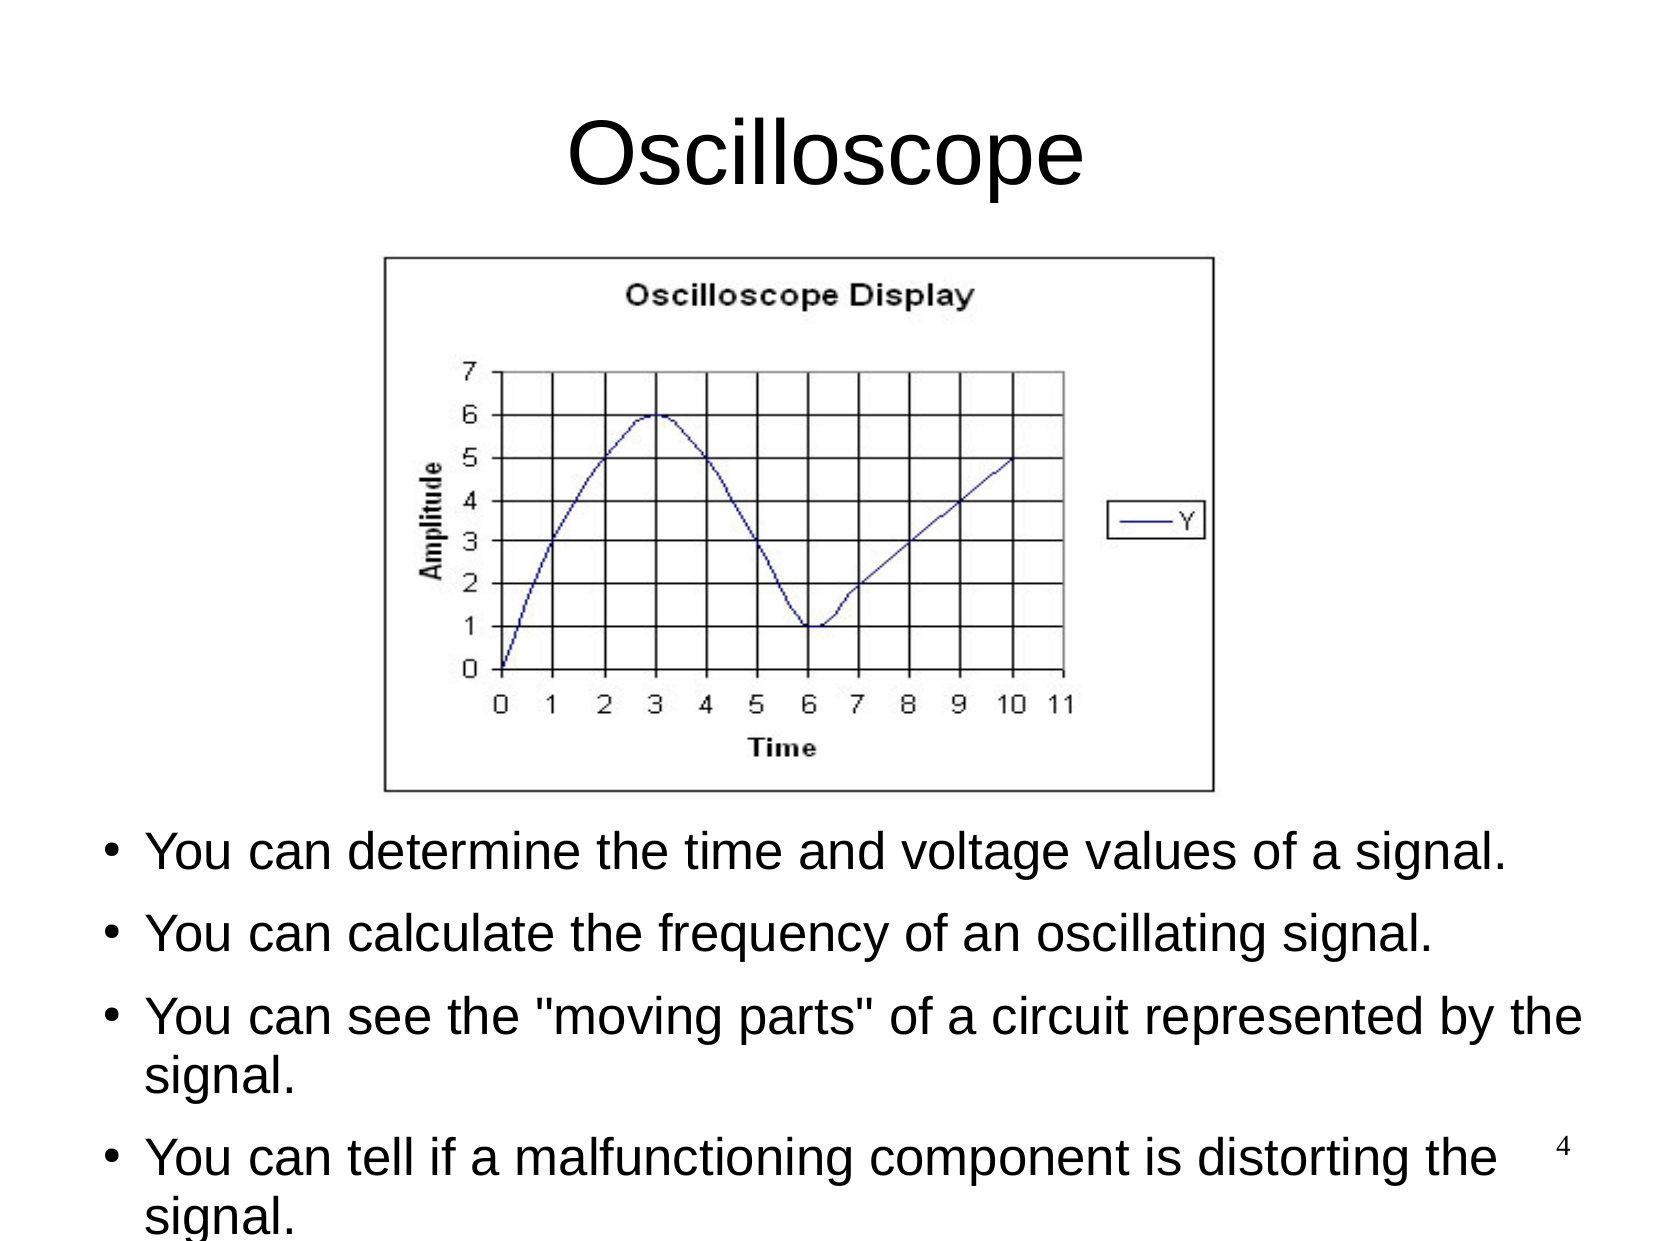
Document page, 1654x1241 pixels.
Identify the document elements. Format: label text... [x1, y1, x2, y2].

title Oscilloscope [82, 49, 1571, 257]
picture [378, 250, 1224, 798]
list You can determine the time and voltage values of a signal. You can calculate the frequency of an oscillating signal. You can see the "moving parts" of a circuit represented by the signal. You can tell if a malfunctioning component is distorting the signal. You can find out how much of a signal is direct current (DC) or alternating current (AC). [88, 821, 1625, 1241]
